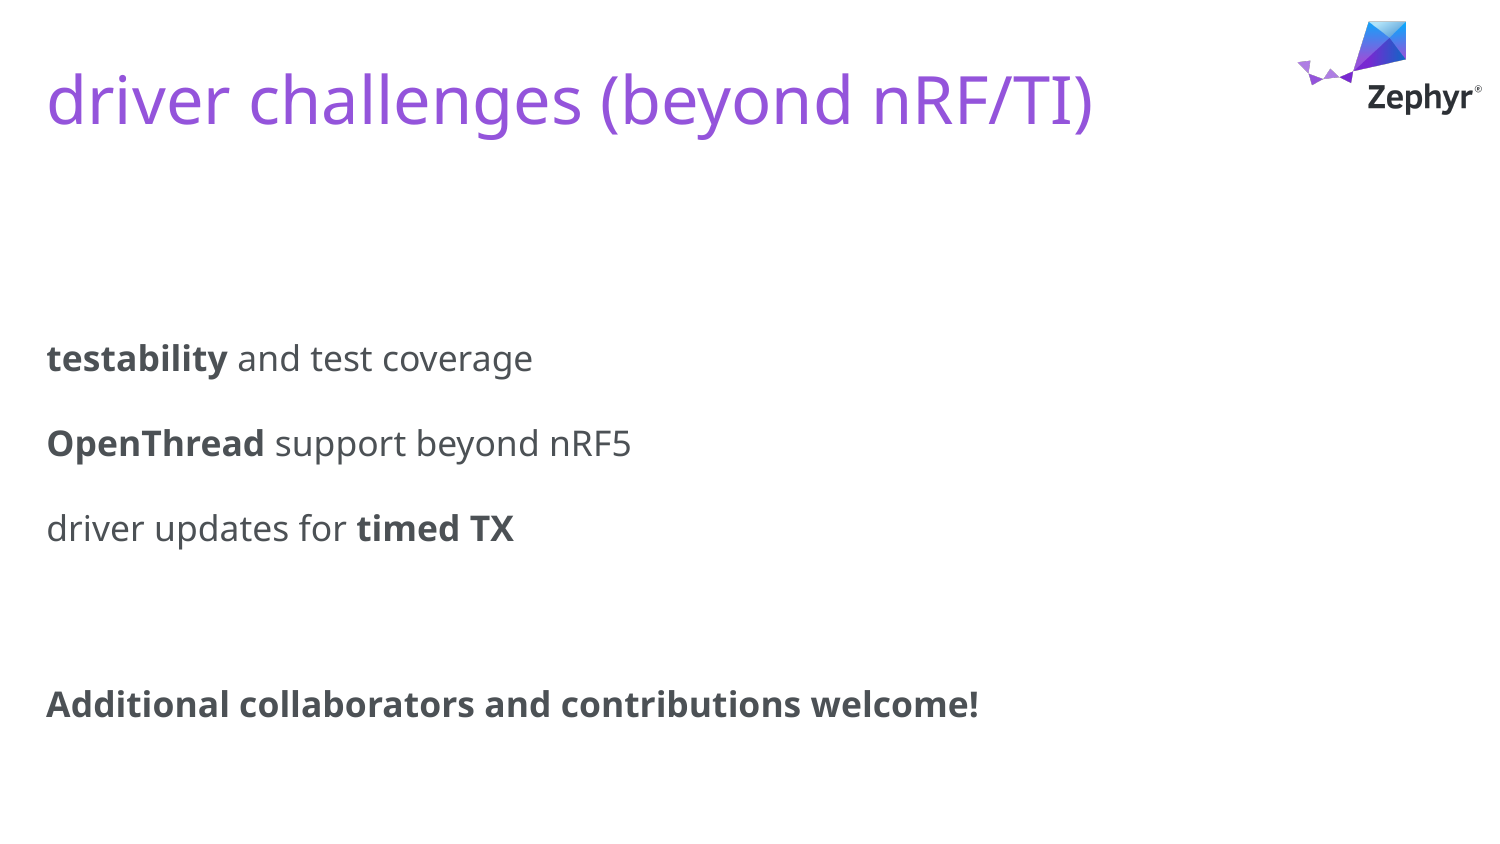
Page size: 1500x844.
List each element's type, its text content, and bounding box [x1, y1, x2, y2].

picture [1294, 15, 1485, 122]
text_box Additional collaborators and contributions welcome! [31, 661, 1424, 741]
list testability and test coverage OpenThread support beyond nRF5 driver updates for timed TX [31, 278, 1047, 594]
title driver challenges (beyond nRF/TI) [31, 38, 1382, 145]
